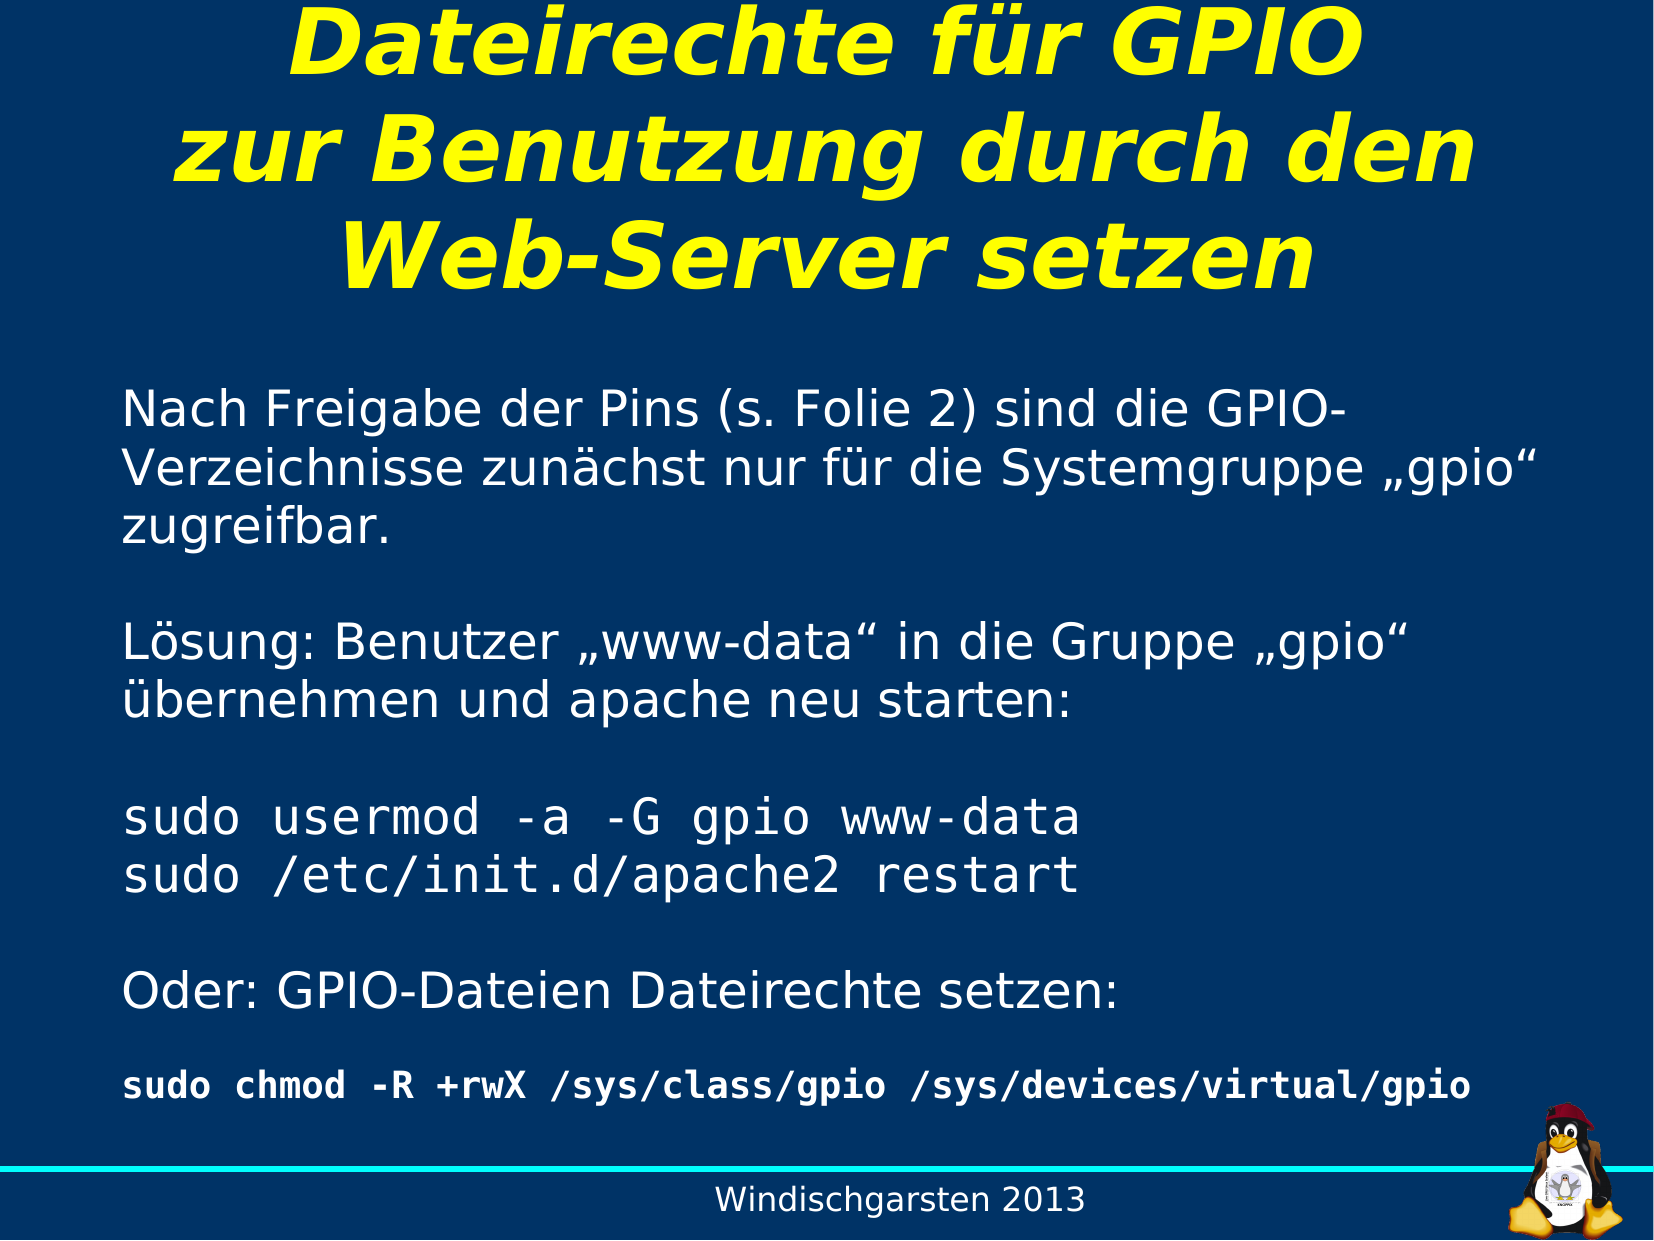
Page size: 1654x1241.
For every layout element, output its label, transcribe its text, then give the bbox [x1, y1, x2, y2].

list Nach Freigabe der Pins (s. Folie 2) sind die GPIO-Verzeichnisse zunächst nur für die Systemgruppe „gpio“ zugreifbar. Lösung: Benutzer „www-data“ in die Gruppe „gpio“ übernehmen und apache neu starten: sudo usermod -a -G gpio www-data sudo /etc/init.d/apache2 restart Oder: GPIO-Dateien Dateirechte setzen: sudo chmod -R +rwX /sys/class/gpio /sys/devices/virtual/gpio [121, 322, 1561, 1152]
title Dateirechte für GPIO zur Benutzung durch den Web-Server setzen [121, 0, 1534, 311]
picture [1505, 1100, 1625, 1241]
